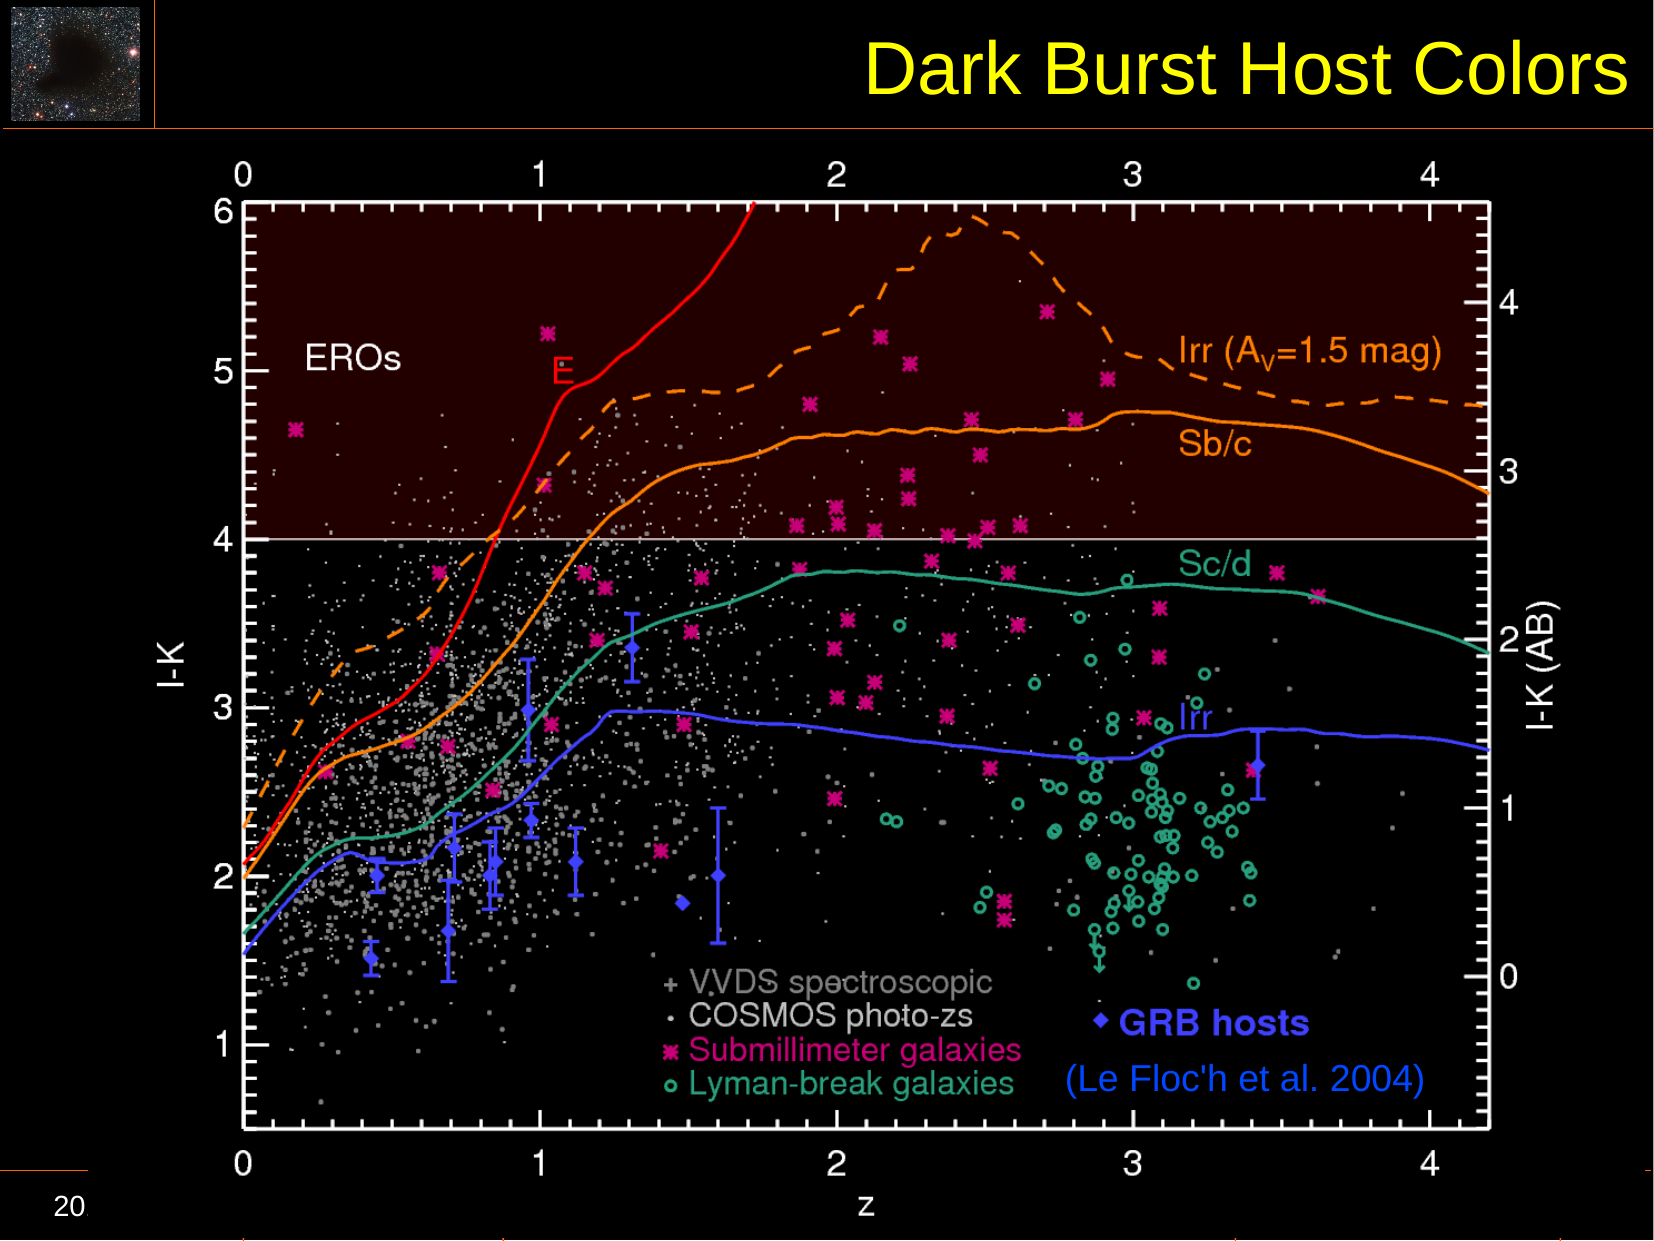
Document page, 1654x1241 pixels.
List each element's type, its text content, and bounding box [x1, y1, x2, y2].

picture [11, 7, 140, 121]
title Dark Burst Host Colors [225, 17, 1631, 119]
text_box (Le Floc'h et al. 2004) [1050, 1050, 1463, 1107]
picture [88, 150, 1645, 1238]
